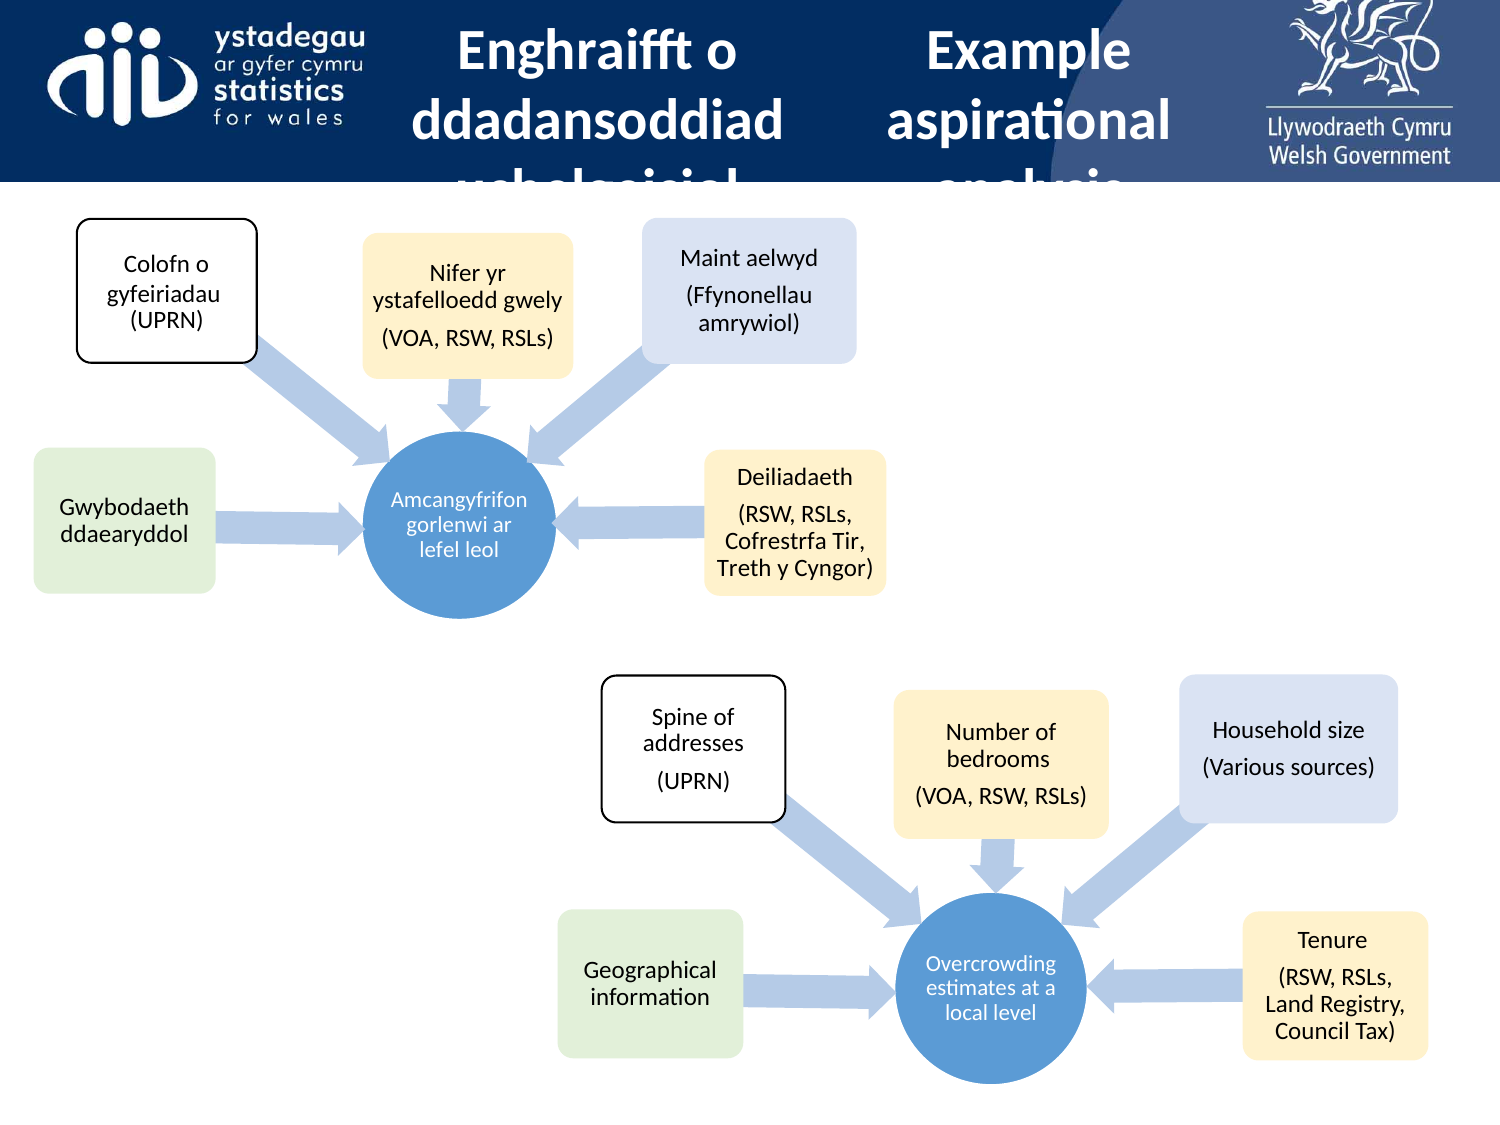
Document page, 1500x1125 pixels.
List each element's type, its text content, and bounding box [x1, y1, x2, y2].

text_box [526, 344, 672, 467]
text_box Overcrowding estimates at a local level [894, 891, 1088, 1086]
text_box [1086, 958, 1243, 1014]
text_box Tenure (RSW, RSLs, Land Registry, Council Tax) [1243, 912, 1428, 1060]
text_box Gwybodaeth ddaearyddol [34, 448, 215, 593]
text_box Amcangyfrifon gorlenwi ar lefel leol [361, 430, 557, 620]
text_box [769, 793, 922, 928]
text_box Maint aelwyd (Ffynonellau amrywiol) [643, 218, 856, 363]
text_box Number of bedrooms (VOA, RSW, RSLs) [894, 690, 1108, 838]
text_box [1061, 804, 1210, 929]
text_box Enghraifft o ddadansoddiad uchelgeisiol [382, 3, 814, 157]
text_box Deiliadaeth (RSW, RSLs, Cofrestrfa Tir, Treth y Cyngor) [705, 450, 886, 595]
text_box Nifer yr ystafelloedd gwely (VOA, RSW, RSLs) [363, 233, 573, 378]
text_box [551, 495, 705, 550]
text_box Colofn o gyfeiriadau (UPRN) [76, 218, 257, 363]
text_box Geographical information [558, 910, 743, 1058]
text_box [743, 964, 897, 1020]
title Example aspirational analysis [814, 3, 1245, 157]
text_box Household size (Various sources) [1180, 675, 1398, 823]
text_box [241, 333, 390, 466]
text_box [969, 838, 1025, 894]
text_box [436, 378, 491, 433]
picture [0, 0, 1500, 182]
text_box [215, 501, 366, 556]
text_box Spine of addresses (UPRN) [601, 675, 786, 823]
